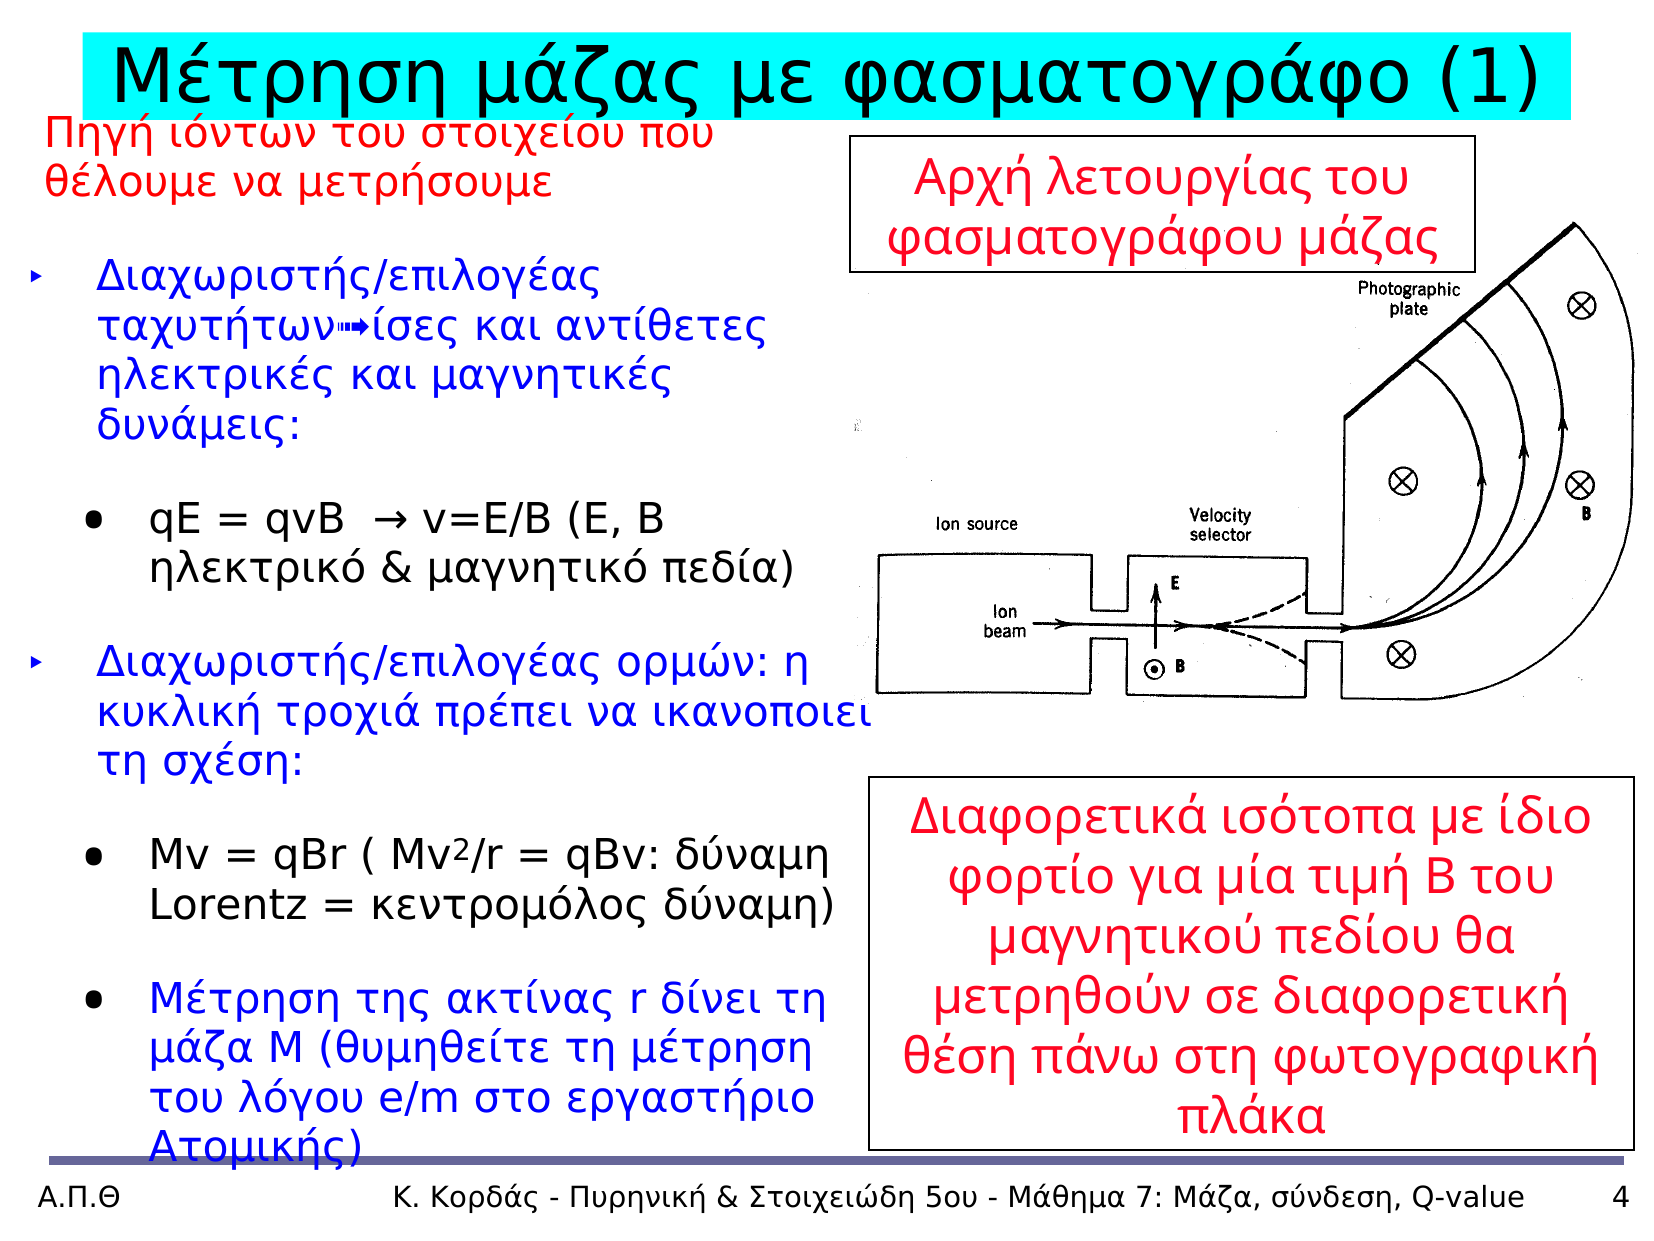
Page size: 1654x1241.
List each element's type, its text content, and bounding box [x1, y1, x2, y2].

picture [854, 210, 1653, 705]
title Μέτρηση μάζας με φασματογράφο (1) [82, 32, 1571, 120]
text_box Διαφορετικά ισότοπα με ίδιο φορτίο για μία τιμή Β του μαγνητικού πεδίου θα μετρηθούν σε διαφορετική θέση πάνω στη φωτογραφική πλάκα [869, 777, 1634, 1151]
text_box Αρχή λετουργίας του φασματογράφου μάζας [849, 136, 1475, 272]
list Πηγή ιόντων του στοιχείου που θέλουμε να μετρήσουμε Διαχωριστής/επιλογέας ταχυτήτων➟ίσες και αντίθετες ηλεκτρικές και μαγνητικές δυνάμεις: qE = qvB → v=E/B (Ε, Β ηλεκτρικό & μαγνητικό πεδία) Διαχωριστής/επιλογέας ορμών: η κυκλική τροχιά πρέπει να ικανοποιεί τη σχέση: Mv = qBr ( Mv2/r = qBv: δύναμη Lorentz = κεντρομόλος δύναμη) Μέτρηση της ακτίνας r δίνει τη μάζα Μ (θυμηθείτε τη μέτρηση του λόγου e/m στο εργαστήριο Ατομικής) [0, 94, 883, 1185]
